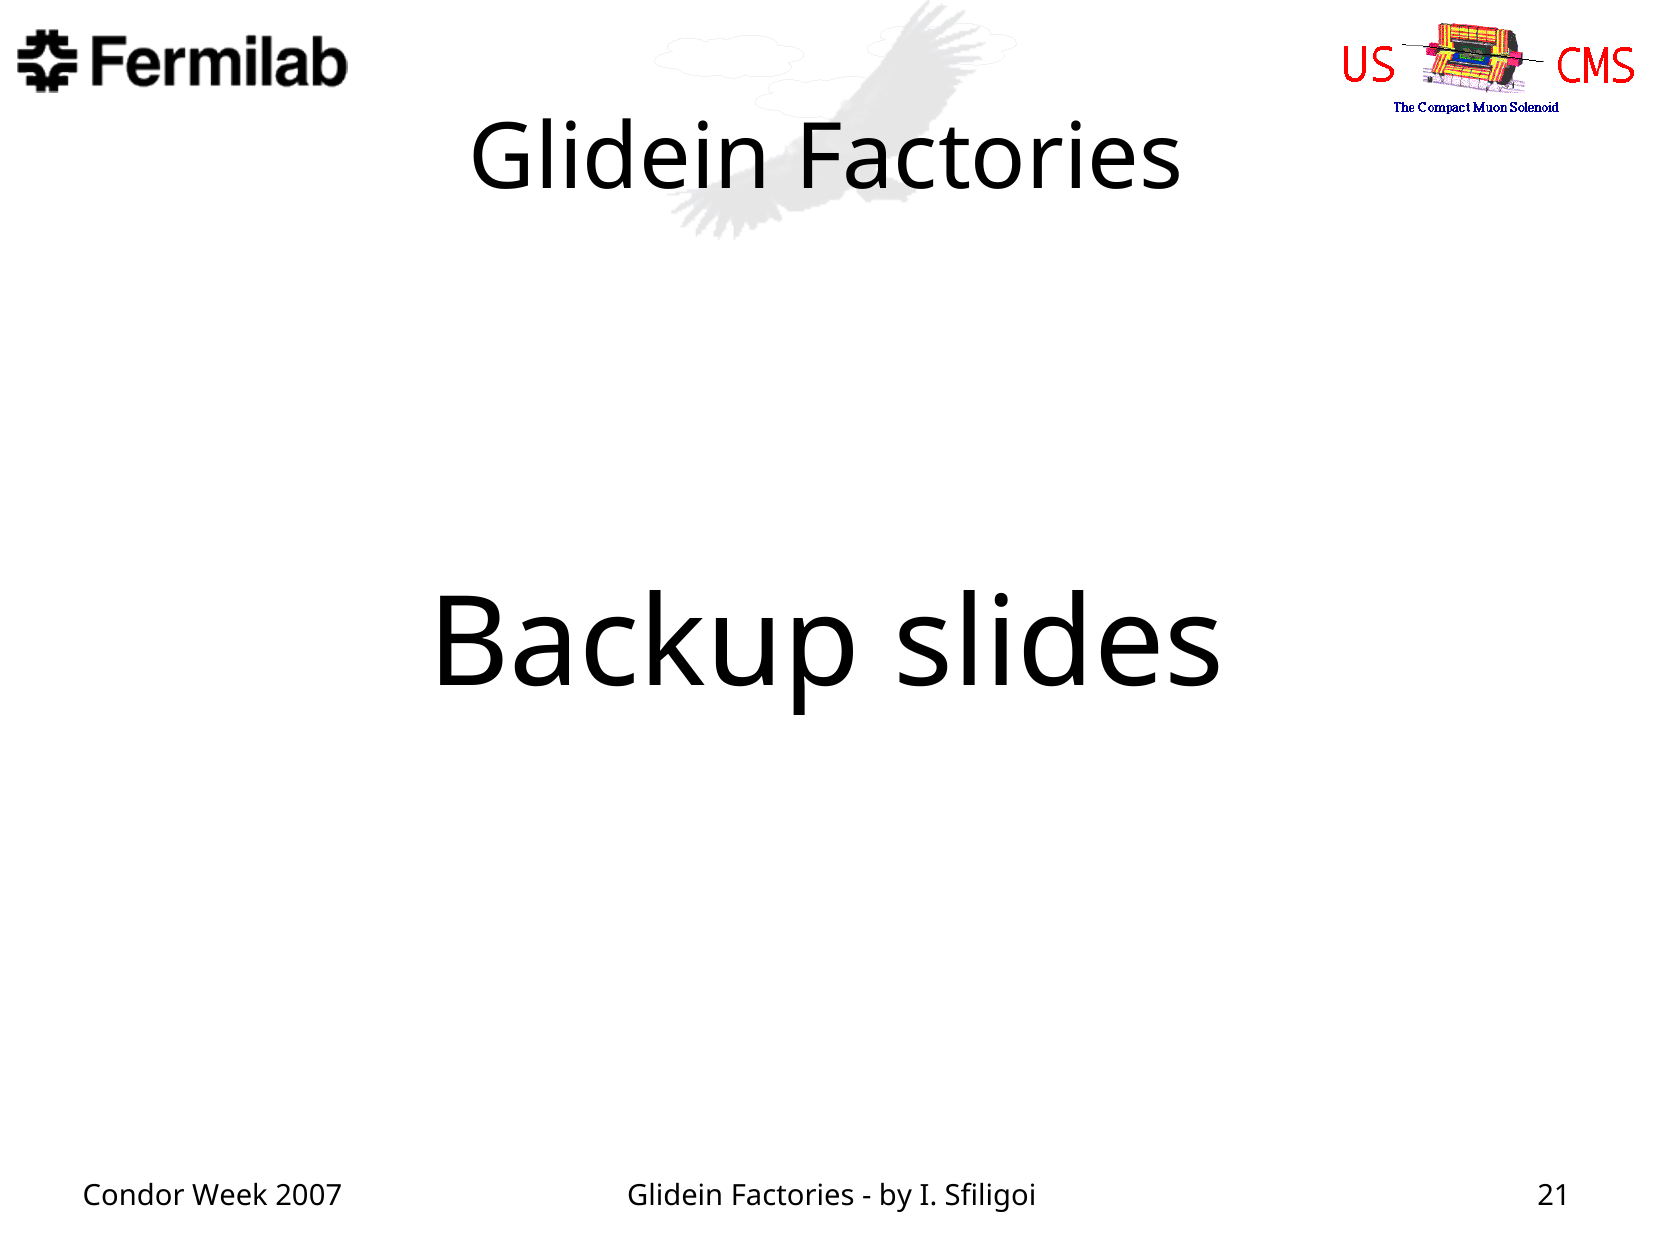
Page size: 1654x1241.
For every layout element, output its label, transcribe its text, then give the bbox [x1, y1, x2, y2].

subtitle Backup slides [82, 290, 1571, 1155]
picture [17, 29, 348, 93]
title Glidein Factories [82, 49, 1571, 257]
picture [1340, 23, 1636, 114]
